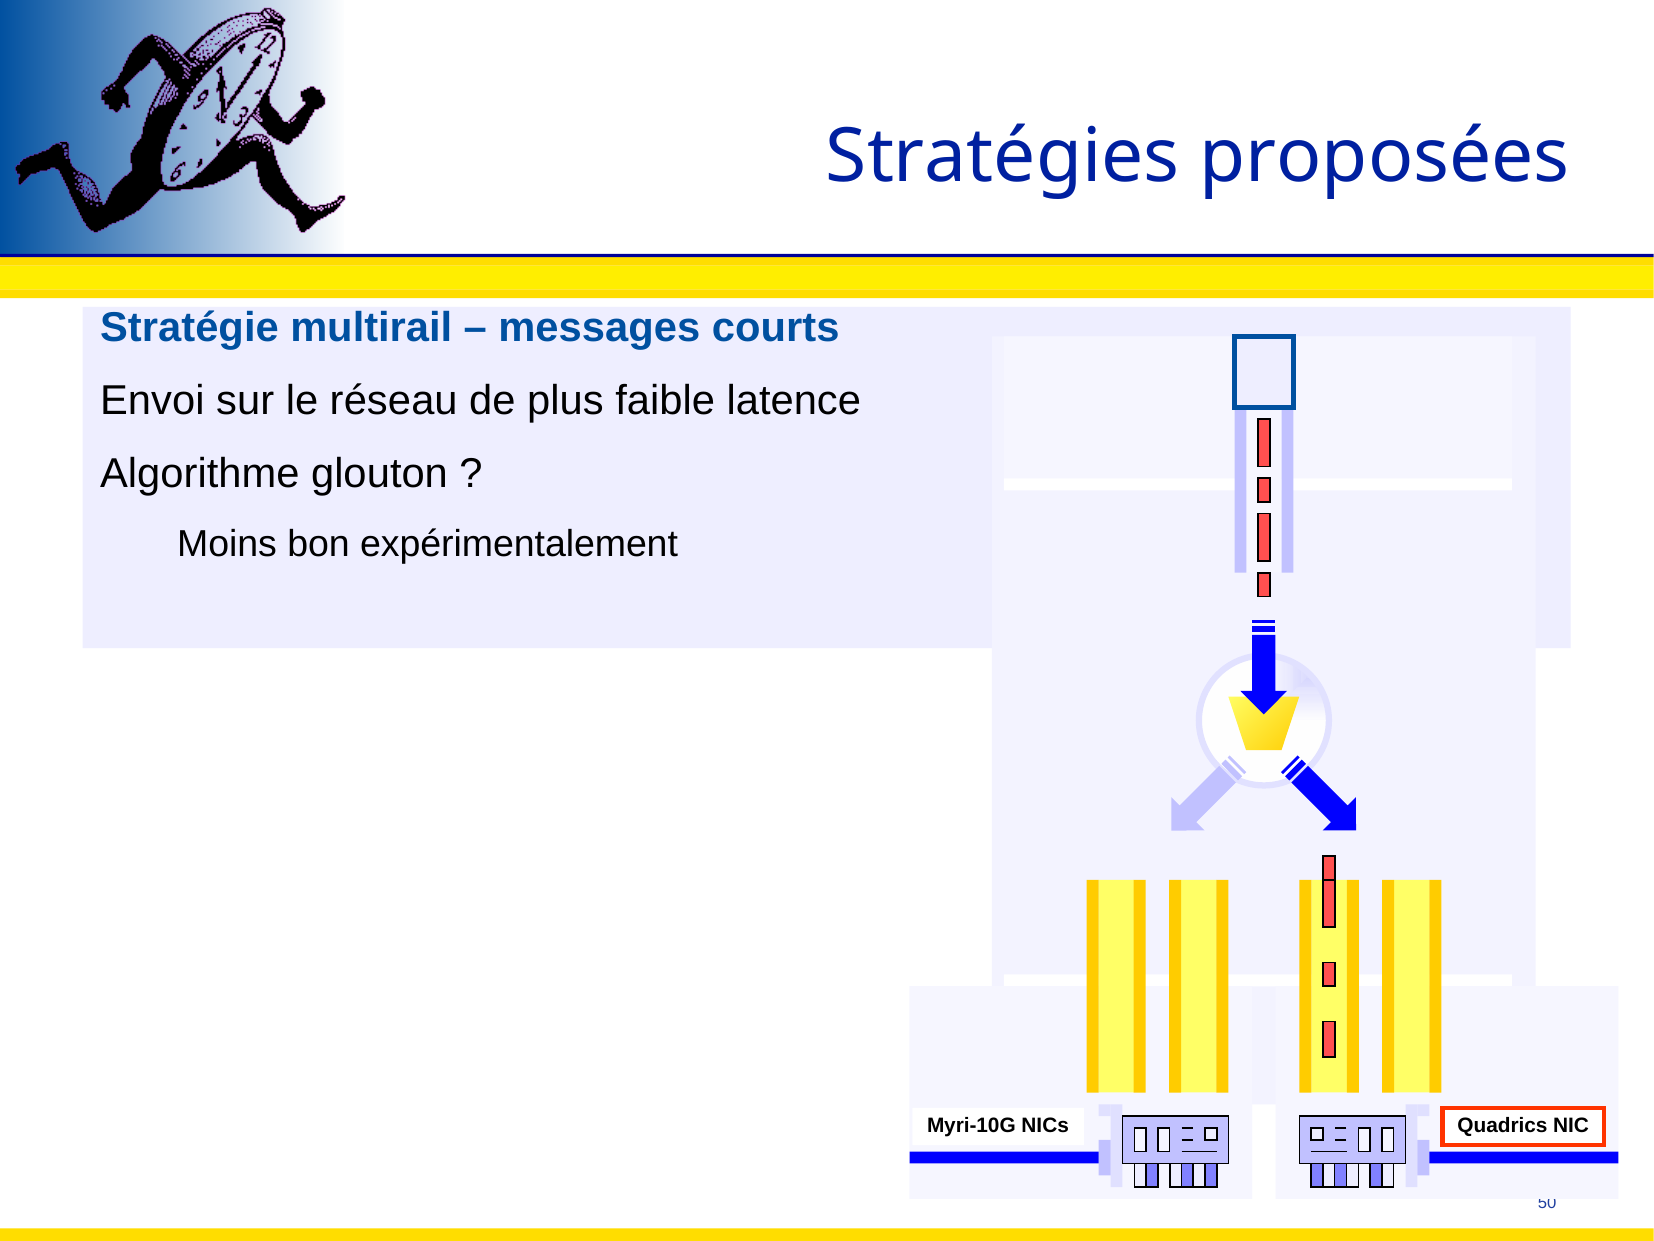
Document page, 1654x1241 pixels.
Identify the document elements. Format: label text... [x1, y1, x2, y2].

text_box Myri-10G NICs [912, 1107, 1084, 1146]
title Stratégies proposées [372, 49, 1571, 257]
picture [14, 0, 353, 245]
list Stratégie multirail – messages courts Envoi sur le réseau de plus faible latence Algorithme glouton ? Moins bon expérimentalement [82, 306, 1571, 649]
text_box [909, 336, 1619, 1199]
text_box Quadrics NIC [1442, 1107, 1604, 1146]
